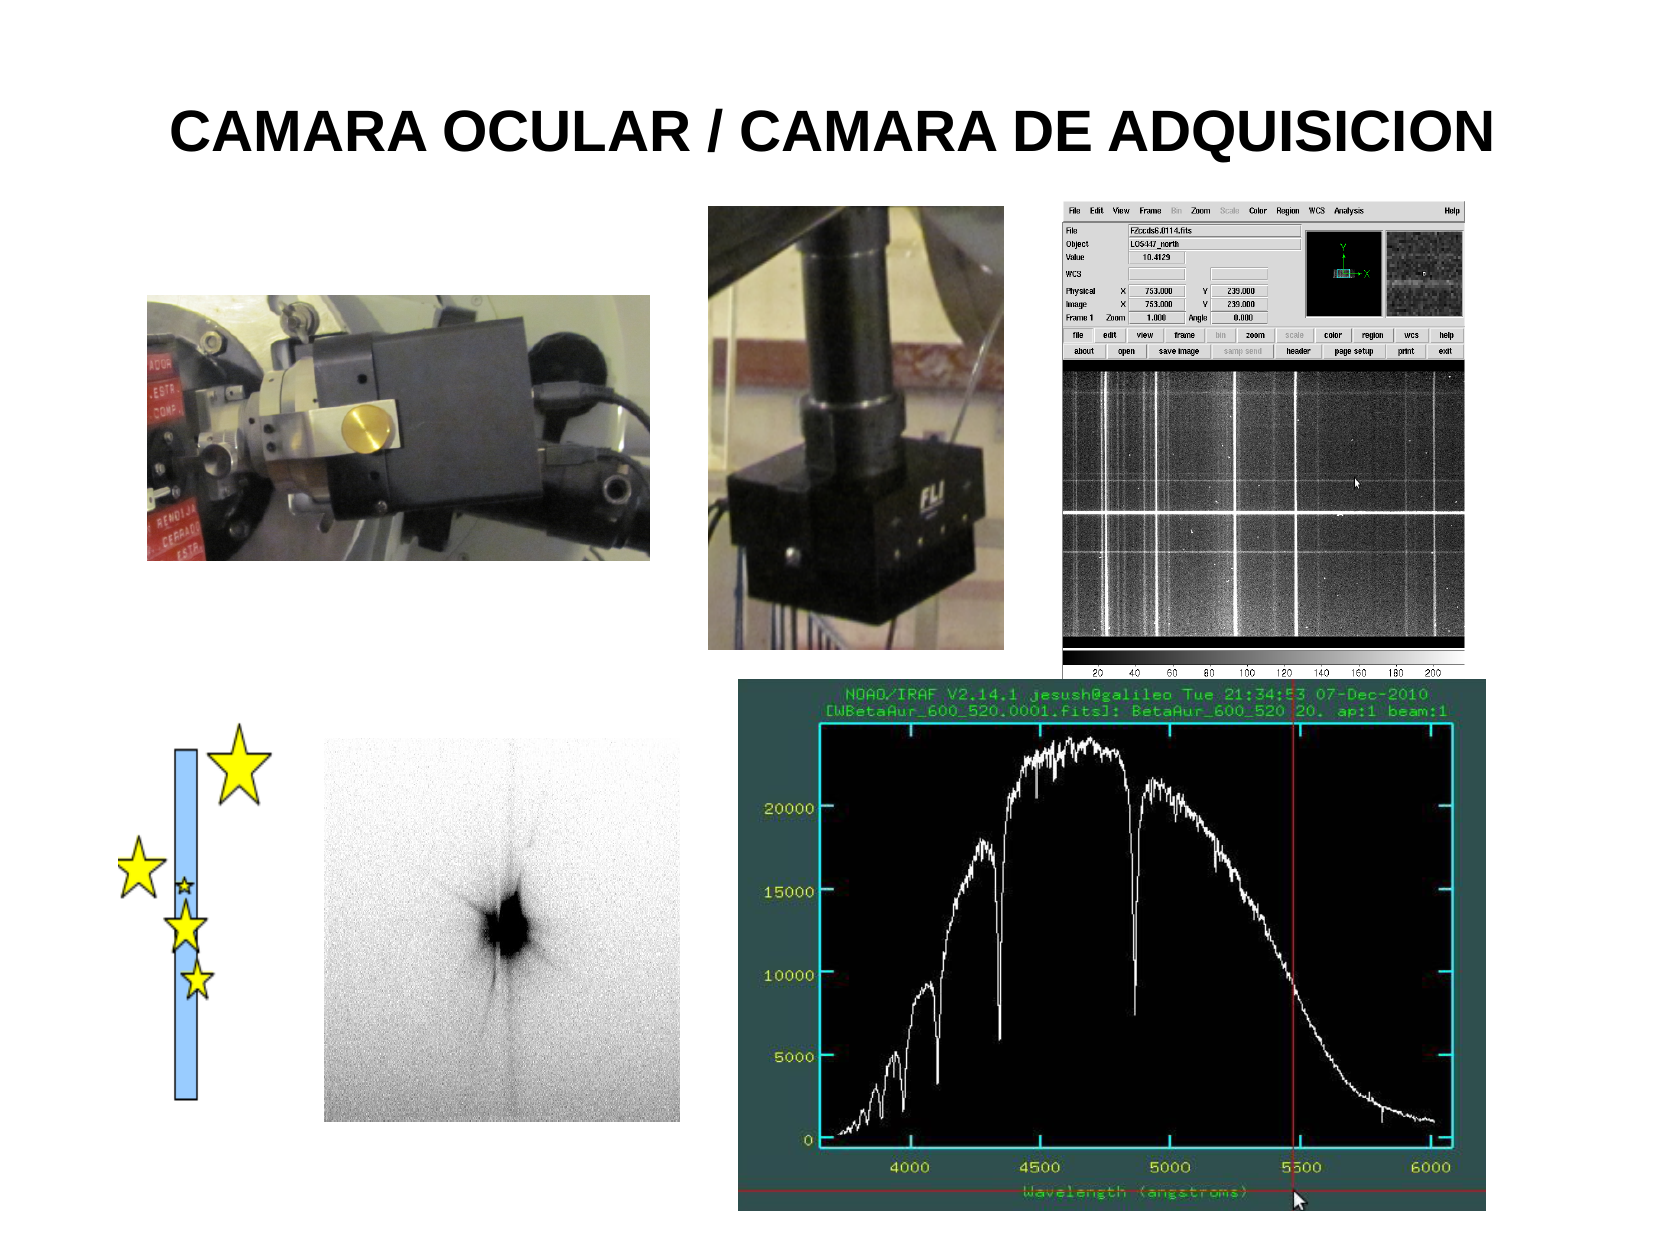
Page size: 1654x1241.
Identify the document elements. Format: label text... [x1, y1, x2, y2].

picture [324, 738, 680, 1123]
picture [738, 200, 1486, 1211]
title CAMARA OCULAR / CAMARA DE ADQUISICION [88, 88, 1577, 168]
picture [118, 714, 275, 1152]
picture [708, 206, 1004, 650]
picture [147, 295, 650, 562]
